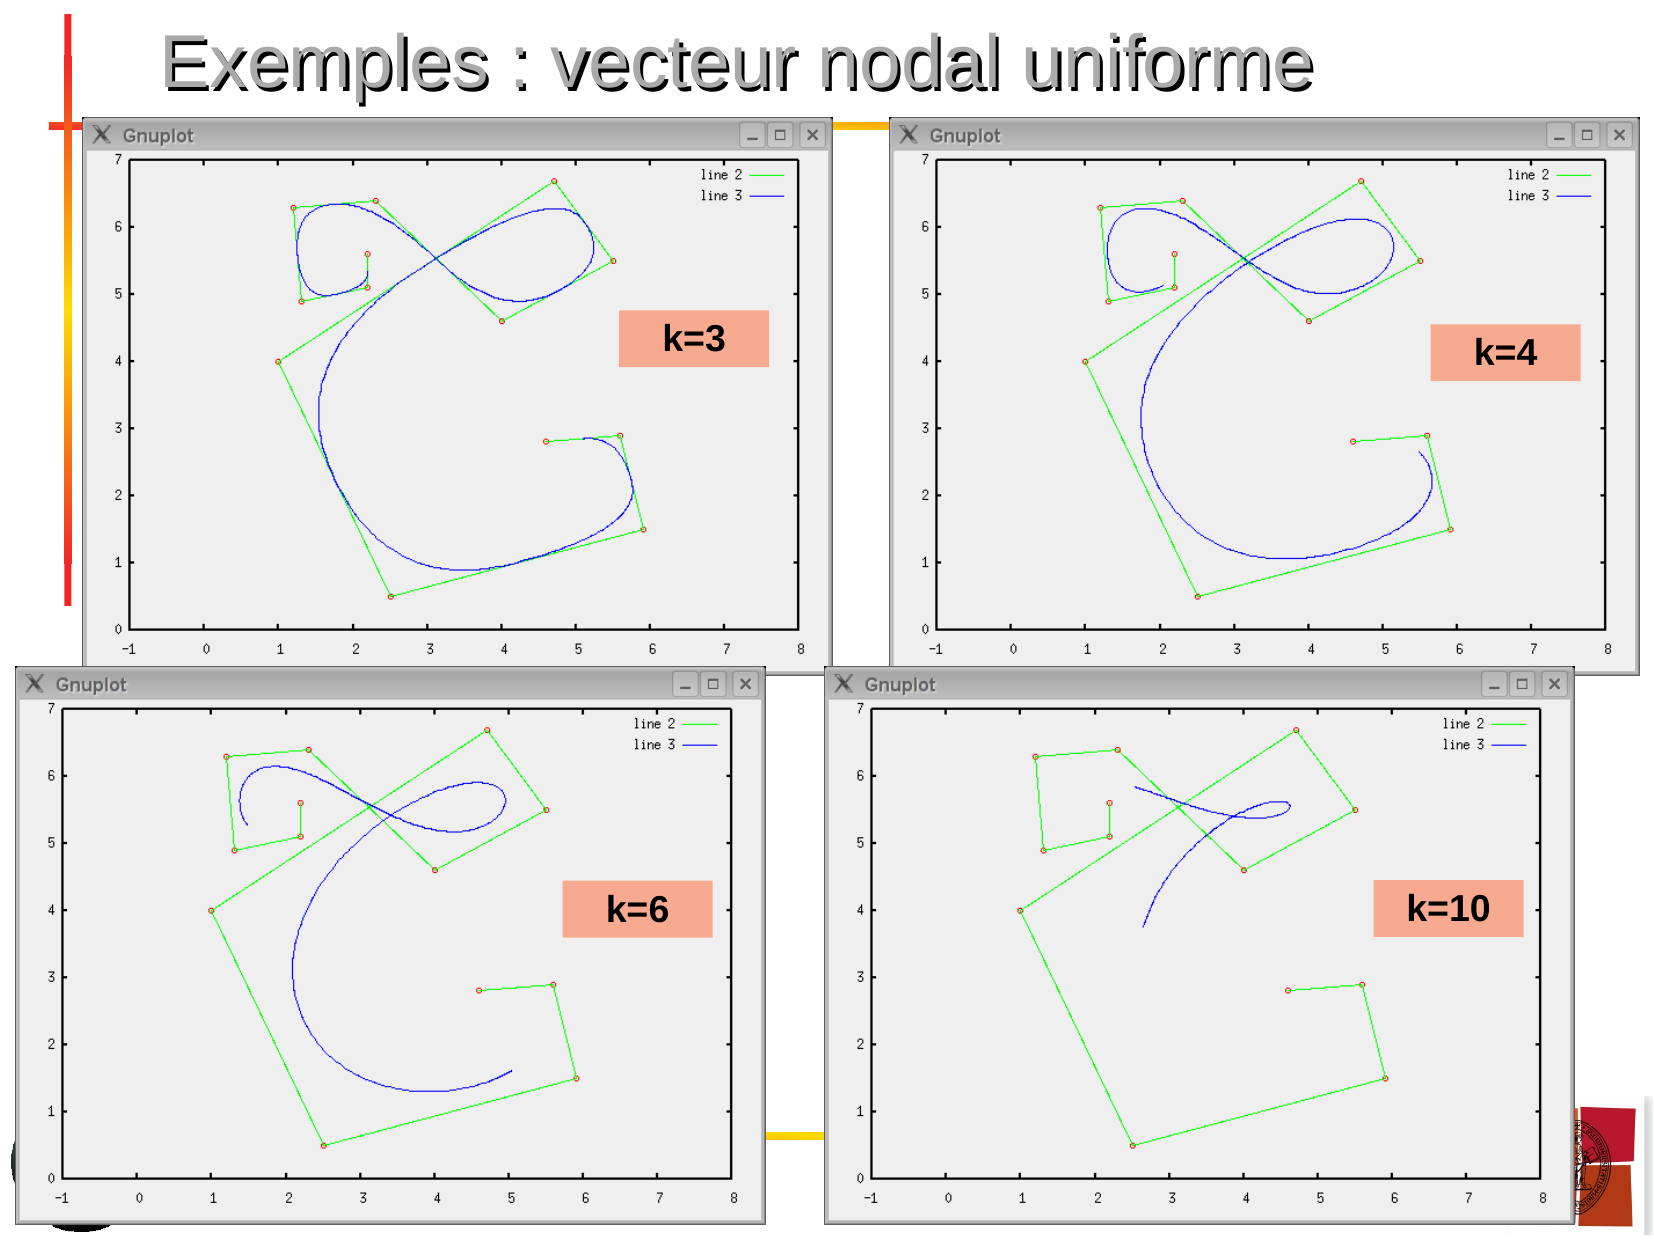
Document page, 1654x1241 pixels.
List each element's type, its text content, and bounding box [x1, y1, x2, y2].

title Exemples : vecteur nodal uniforme [82, 4, 1392, 120]
text_box k=3 [619, 310, 770, 368]
text_box k=4 [1430, 324, 1581, 382]
text_box k=10 [1373, 880, 1524, 937]
text_box k=6 [562, 880, 713, 938]
picture [11, 117, 1653, 1235]
